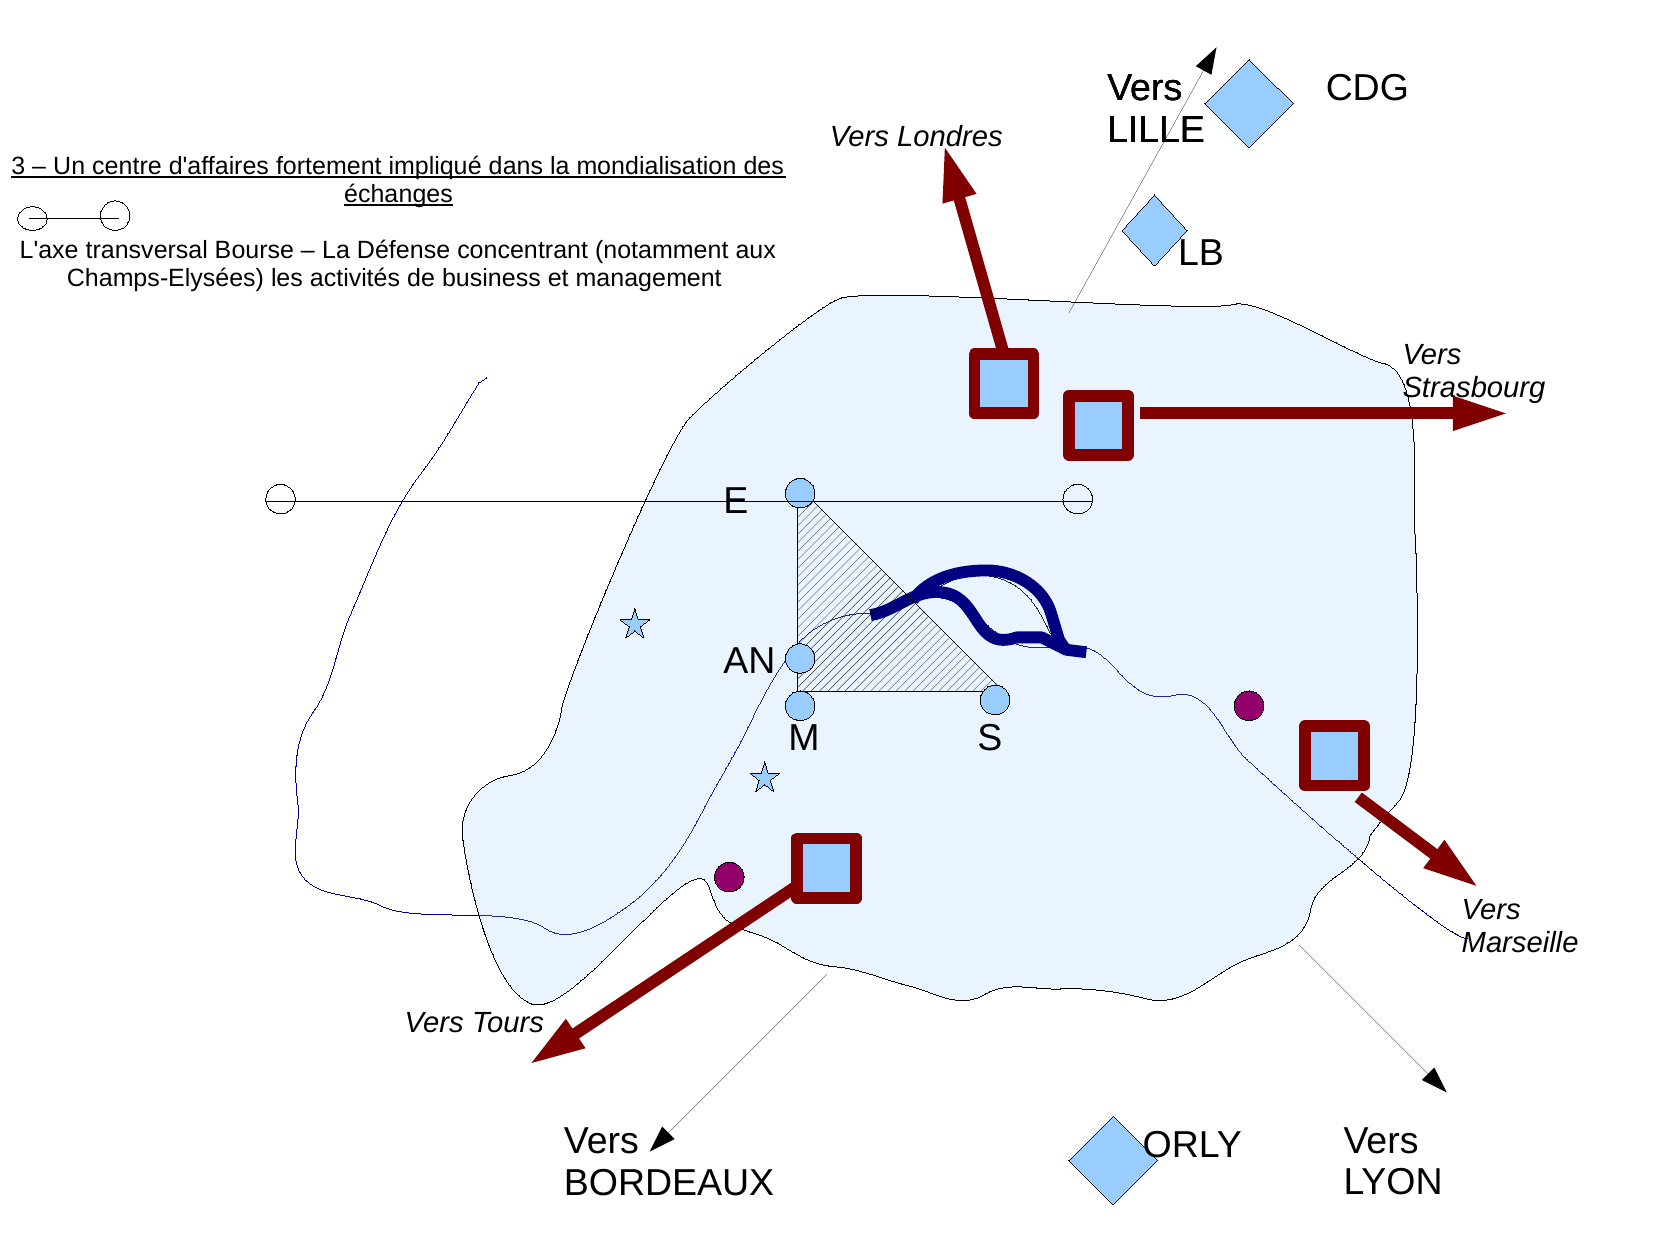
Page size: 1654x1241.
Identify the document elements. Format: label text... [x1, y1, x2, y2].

text_box Vers BORDEAUX [549, 1111, 827, 1211]
text_box Vers Marseille [1446, 885, 1654, 966]
text_box M [773, 708, 981, 766]
text_box LB [1163, 224, 1371, 282]
text_box [1068, 1116, 1144, 1205]
text_box E [708, 502, 916, 530]
text_box [462, 295, 1418, 1001]
text_box S [981, 708, 1170, 766]
title 3 – Un centre d'affaires fortement impliqué dans la mondialisation des échanges L'axe transversal Bourse – La Défense concentrant (notamment aux Champs-Elysées) les activités de business et management [0, 0, 798, 473]
text_box Vers LILLE [1092, 59, 1300, 159]
text_box AN [708, 632, 916, 689]
text_box Vers Londres [814, 112, 1022, 160]
text_box Vers Tours [389, 998, 597, 1046]
text_box CDG [1311, 59, 1518, 116]
text_box [1122, 194, 1182, 266]
text_box E [708, 472, 916, 501]
text_box ORLY [1127, 1116, 1335, 1174]
text_box Vers LYON [1328, 1111, 1536, 1211]
text_box Vers Strasbourg [1387, 330, 1595, 411]
